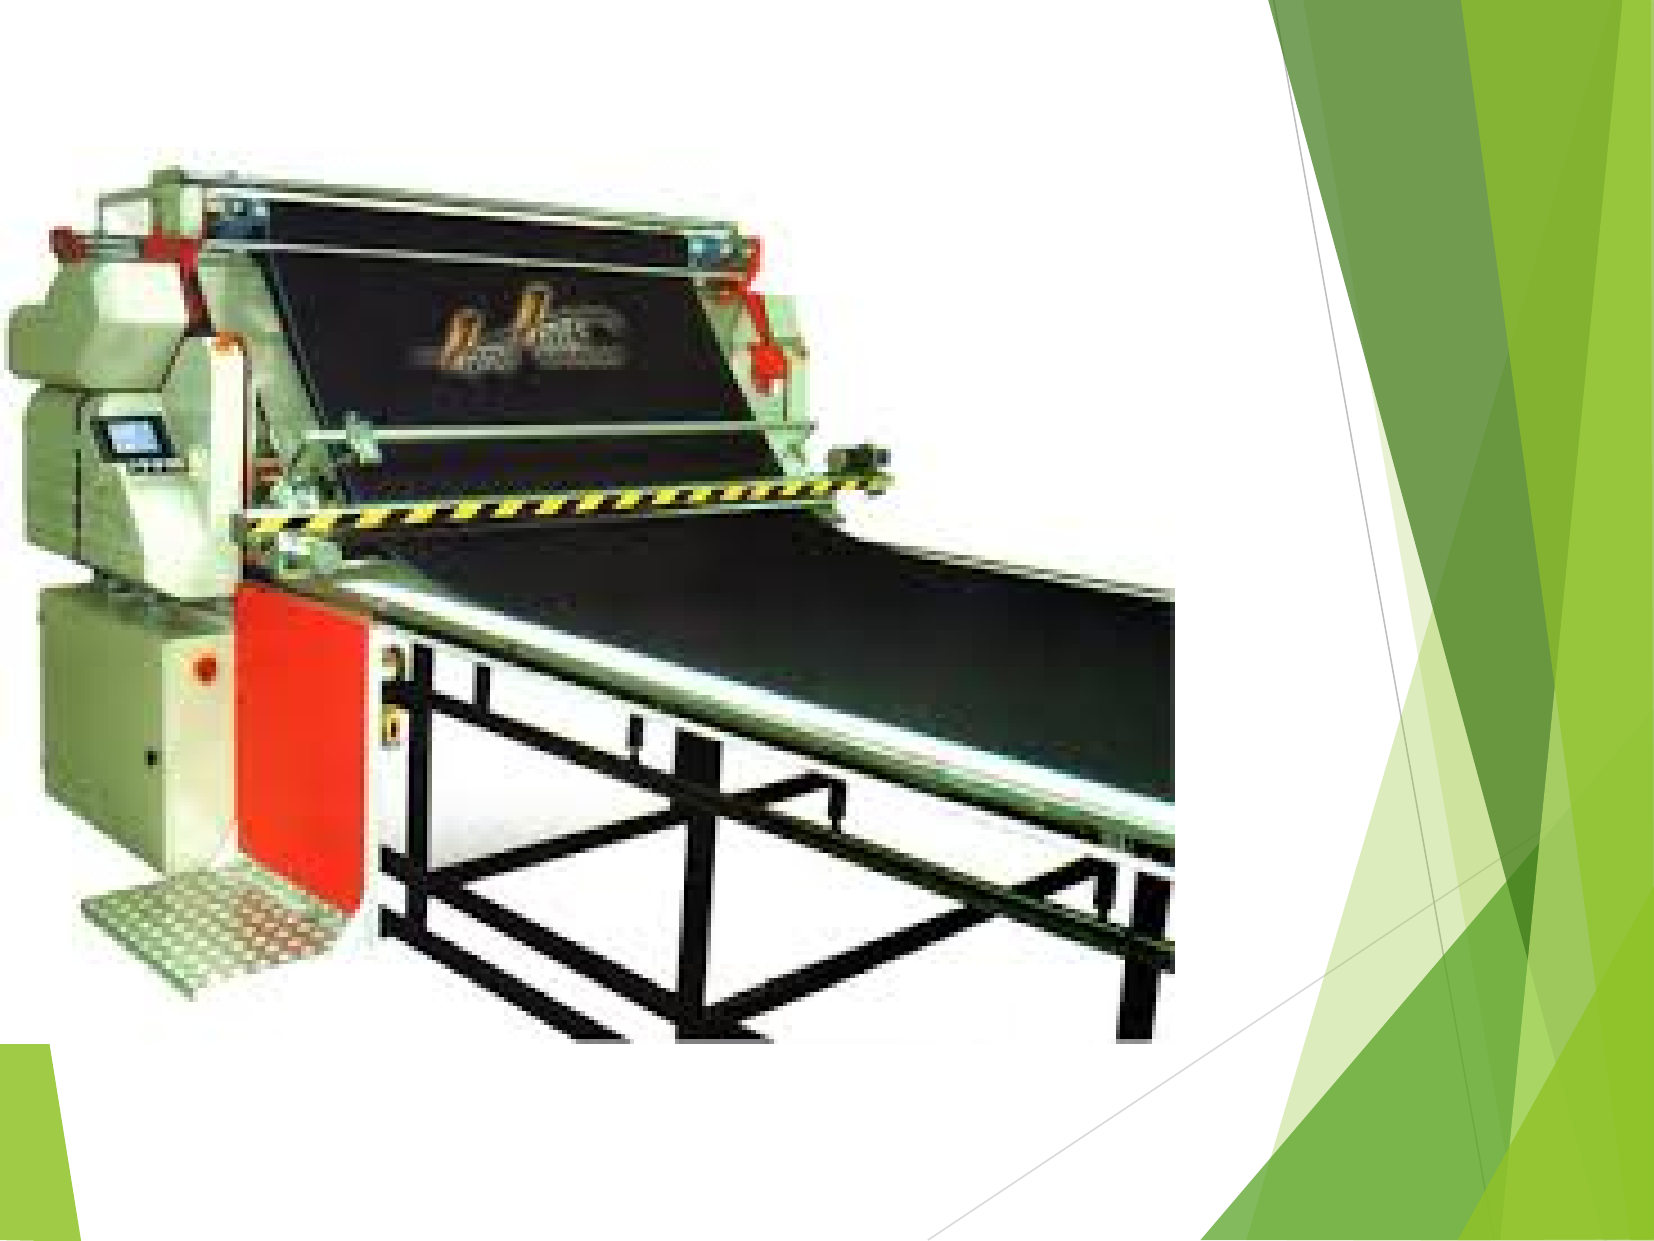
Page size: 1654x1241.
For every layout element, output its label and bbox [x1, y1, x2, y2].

picture [0, 147, 1175, 1044]
